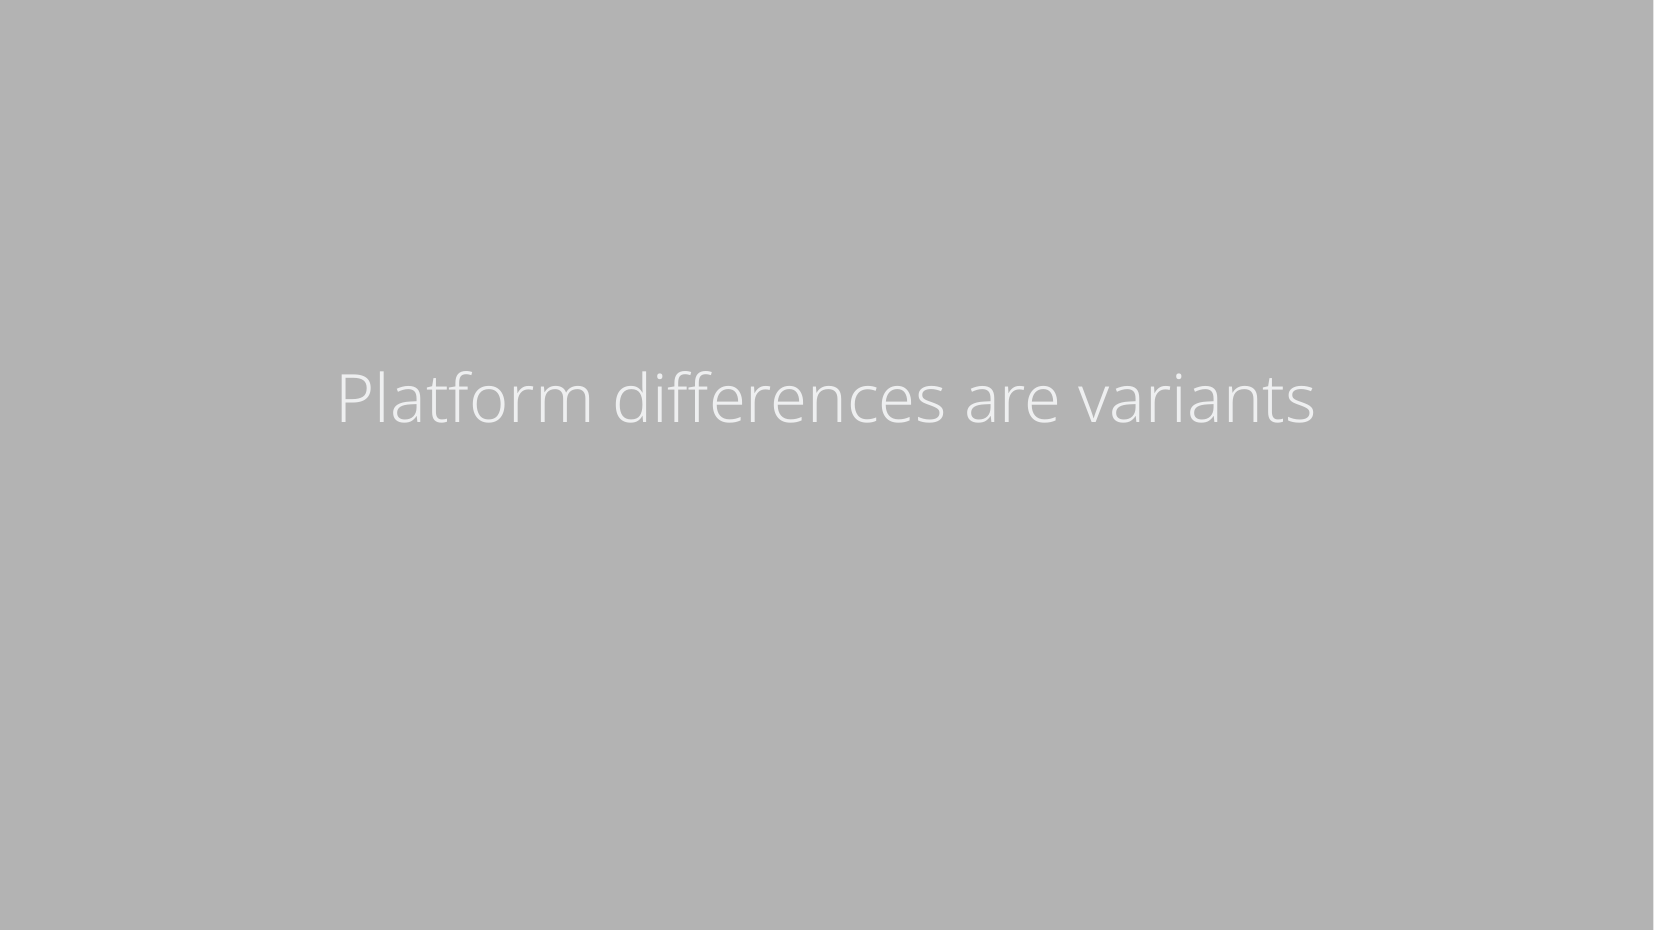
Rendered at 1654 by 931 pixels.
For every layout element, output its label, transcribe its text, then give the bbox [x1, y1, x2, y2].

subtitle Platform differences are variants [82, 37, 1571, 758]
